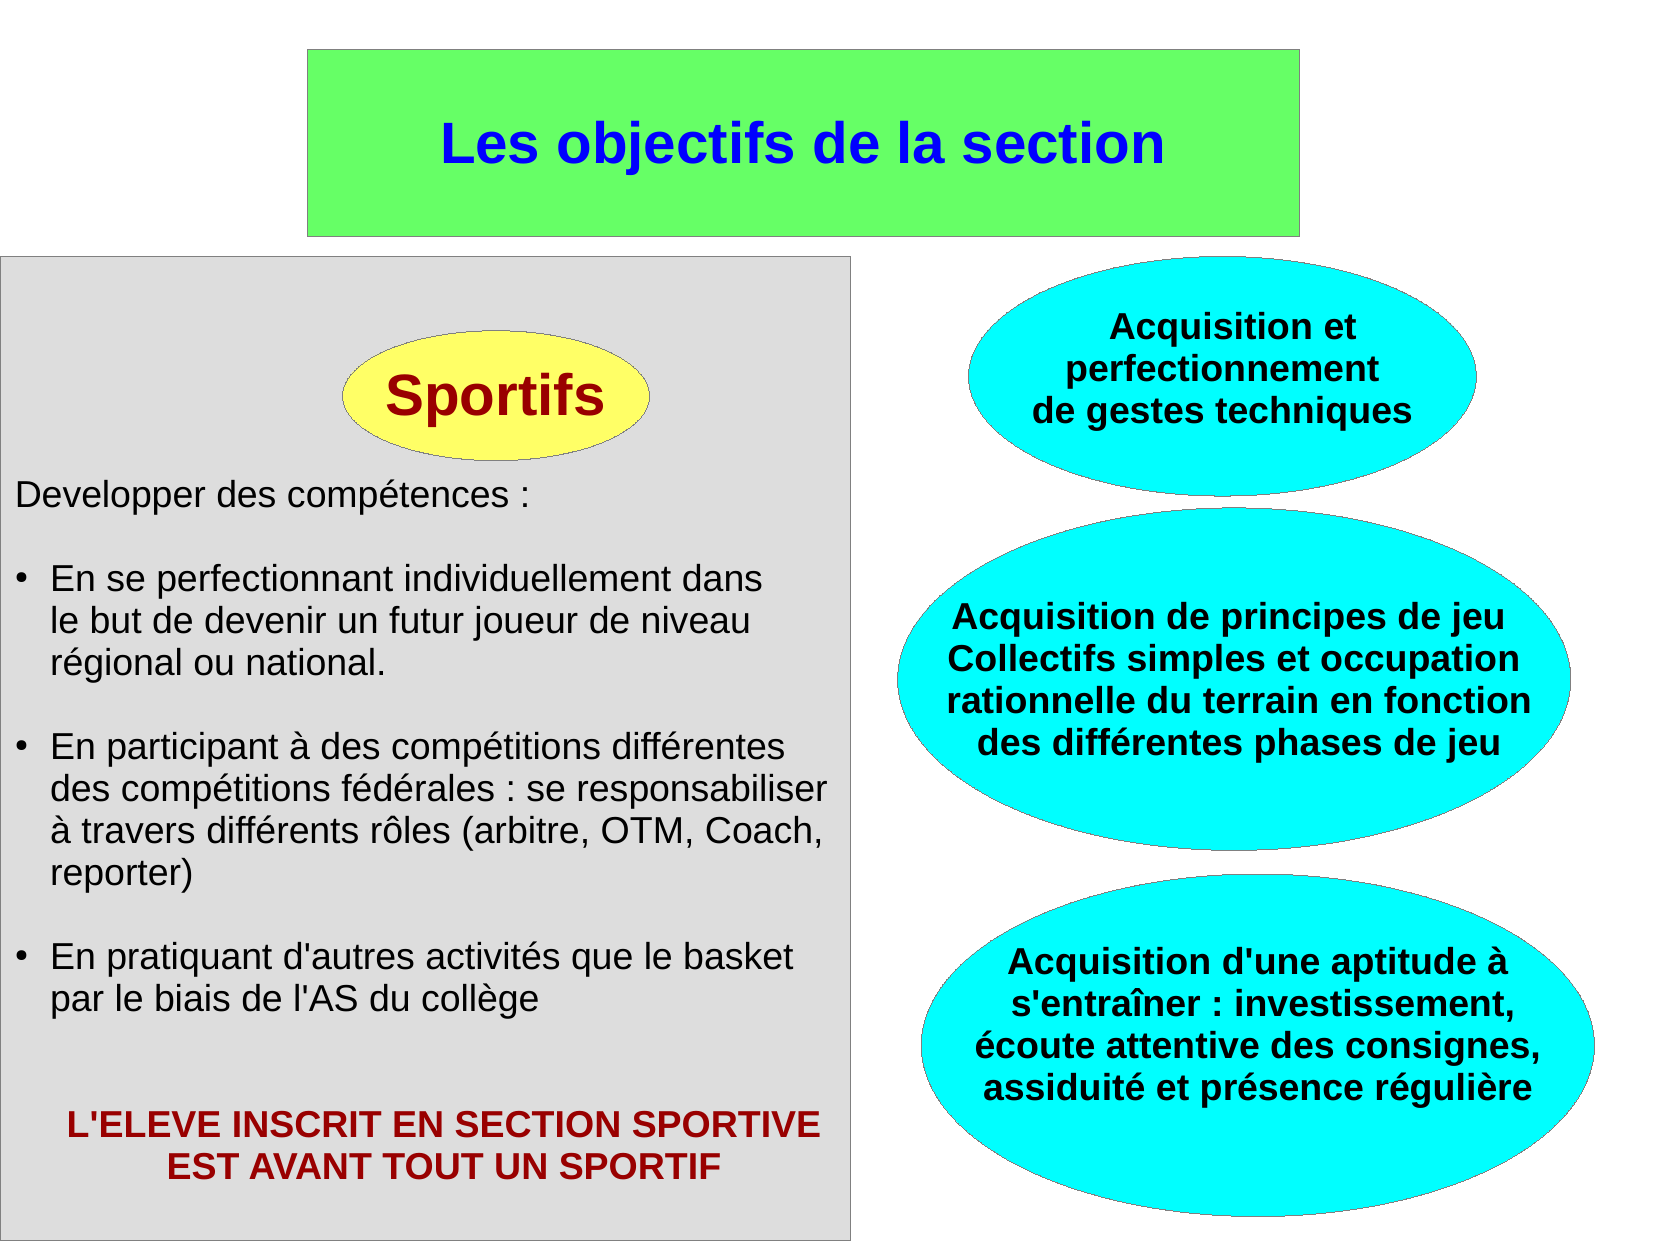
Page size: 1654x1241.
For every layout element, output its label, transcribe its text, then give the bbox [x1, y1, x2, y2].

text_box Acquisition et perfectionnement de gestes techniques [968, 256, 1477, 497]
text_box Acquisition de principes de jeu Collectifs simples et occupation rationnelle du terrain en fonction des différentes phases de jeu [897, 507, 1571, 851]
text_box Acquisition d'une aptitude à s'entraîner : investissement, écoute attentive des consignes, assiduité et présence régulière [921, 874, 1595, 1217]
text_box Sportifs [342, 330, 650, 461]
text_box Les objectifs de la section [307, 49, 1300, 237]
text_box Developper des compétences : En se perfectionnant individuellement dans le but de devenir un futur joueur de niveau régional ou national. En participant à des compétitions différentes des compétitions fédérales : se responsabiliser à travers différents rôles (arbitre, OTM, Coach, reporter) En pratiquant d'autres activités que le basket par le biais de l'AS du collège L'ELEVE INSCRIT EN SECTION SPORTIVE EST AVANT TOUT UN SPORTIF [0, 256, 851, 1241]
